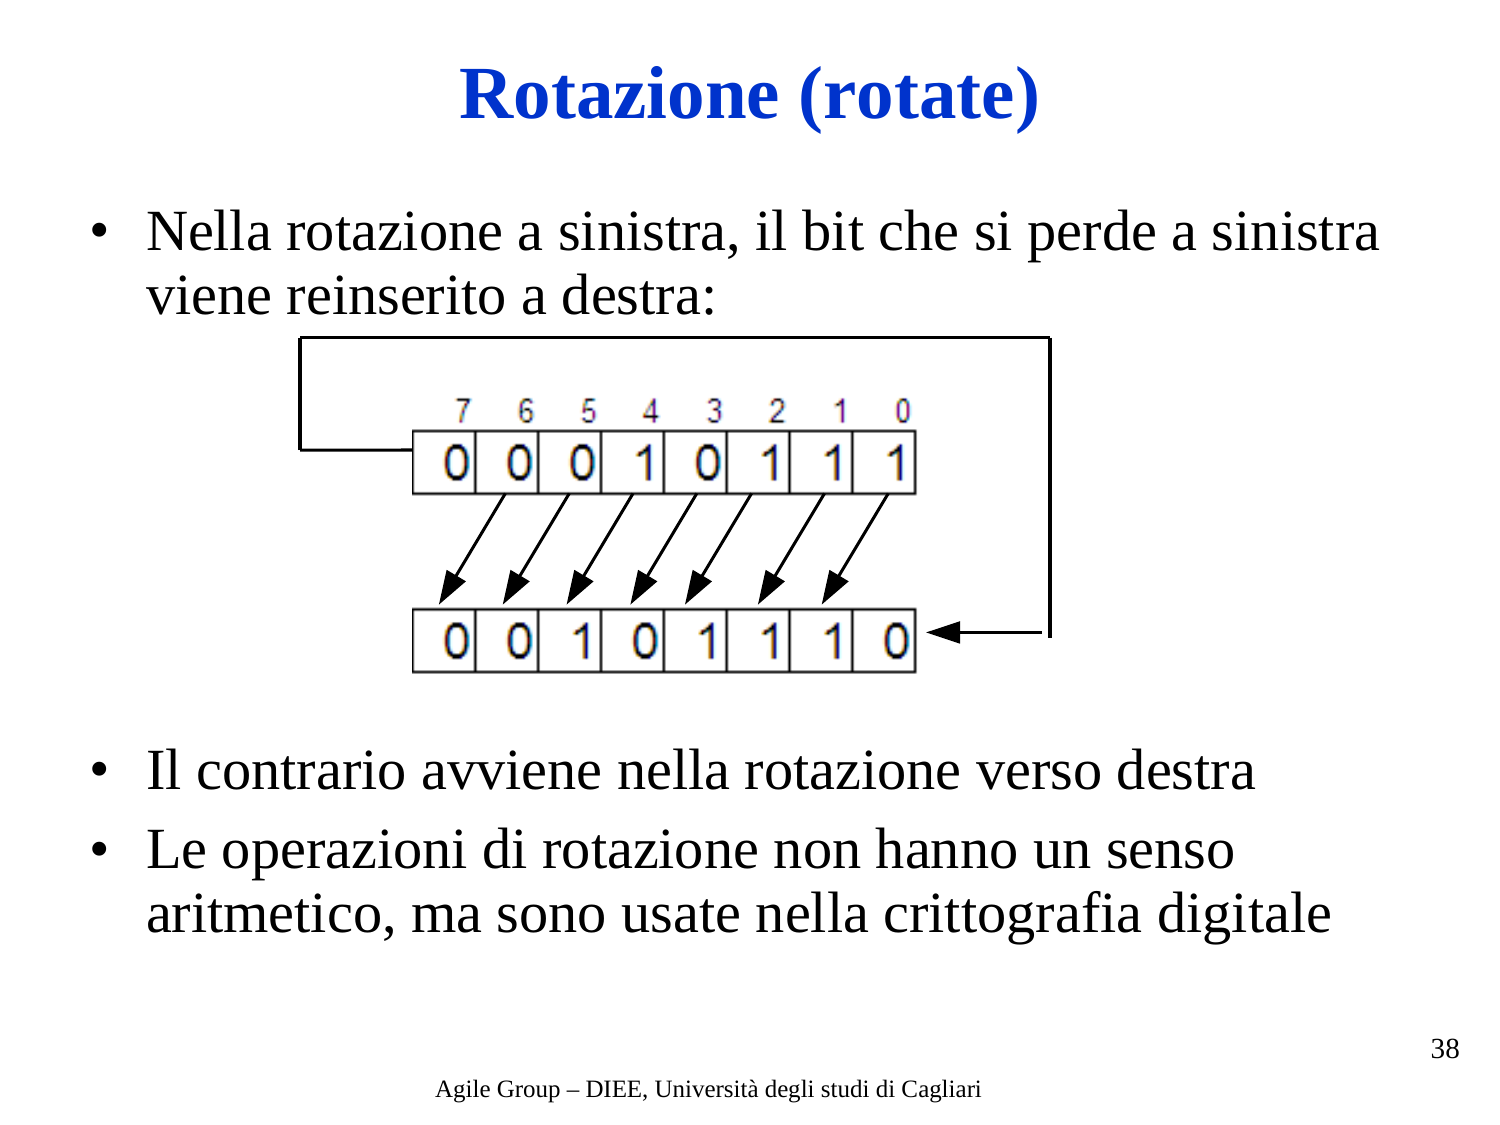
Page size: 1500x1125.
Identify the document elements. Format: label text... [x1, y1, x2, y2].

picture [412, 392, 934, 686]
title Rotazione (rotate) [112, 12, 1388, 175]
list Nella rotazione a sinistra, il bit che si perde a sinistra viene reinserito a destra: Il contrario avviene nella rotazione verso destra Le operazioni di rotazione non hanno un senso aritmetico, ma sono usate nella crittografia digitale [75, 190, 1417, 954]
